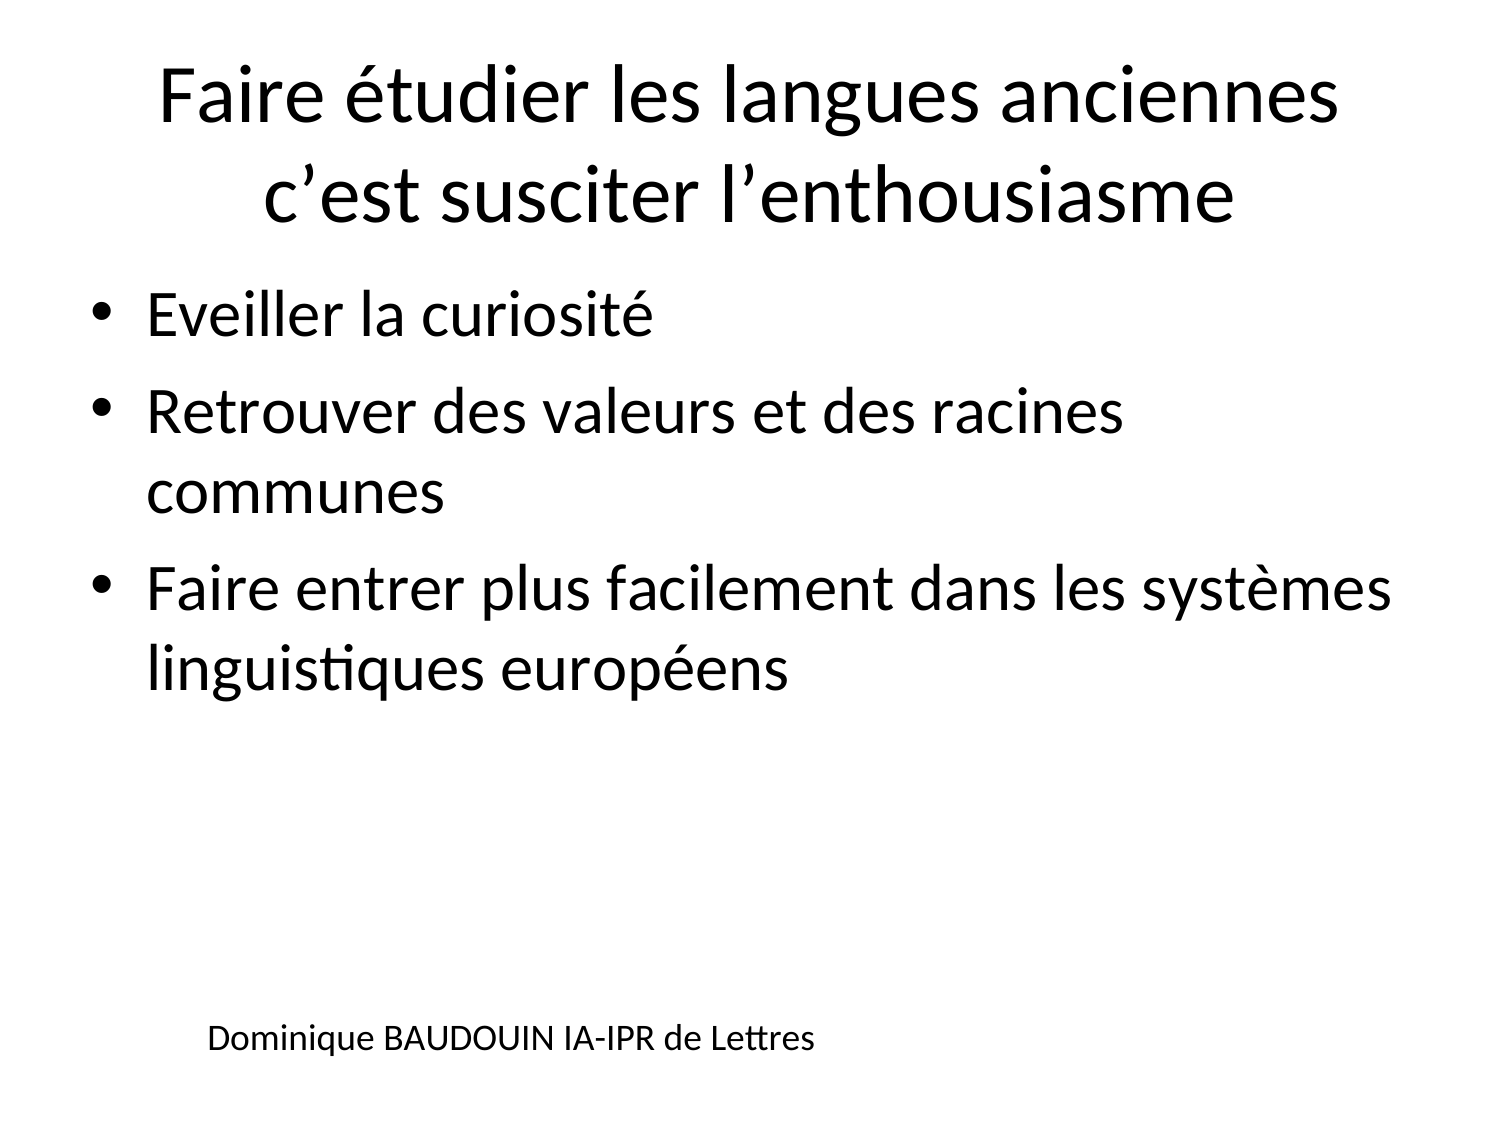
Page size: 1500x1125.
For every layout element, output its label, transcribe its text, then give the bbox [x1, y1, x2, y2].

title Faire étudier les langues anciennes c’est susciter l’enthousiasme [75, 0, 1426, 262]
text_box Dominique BAUDOUIN IA-IPR de Lettres [192, 1004, 831, 1066]
list Eveiller la curiosité Retrouver des valeurs et des racines communes Faire entrer plus facilement dans les systèmes linguistiques européens [75, 262, 1426, 1005]
